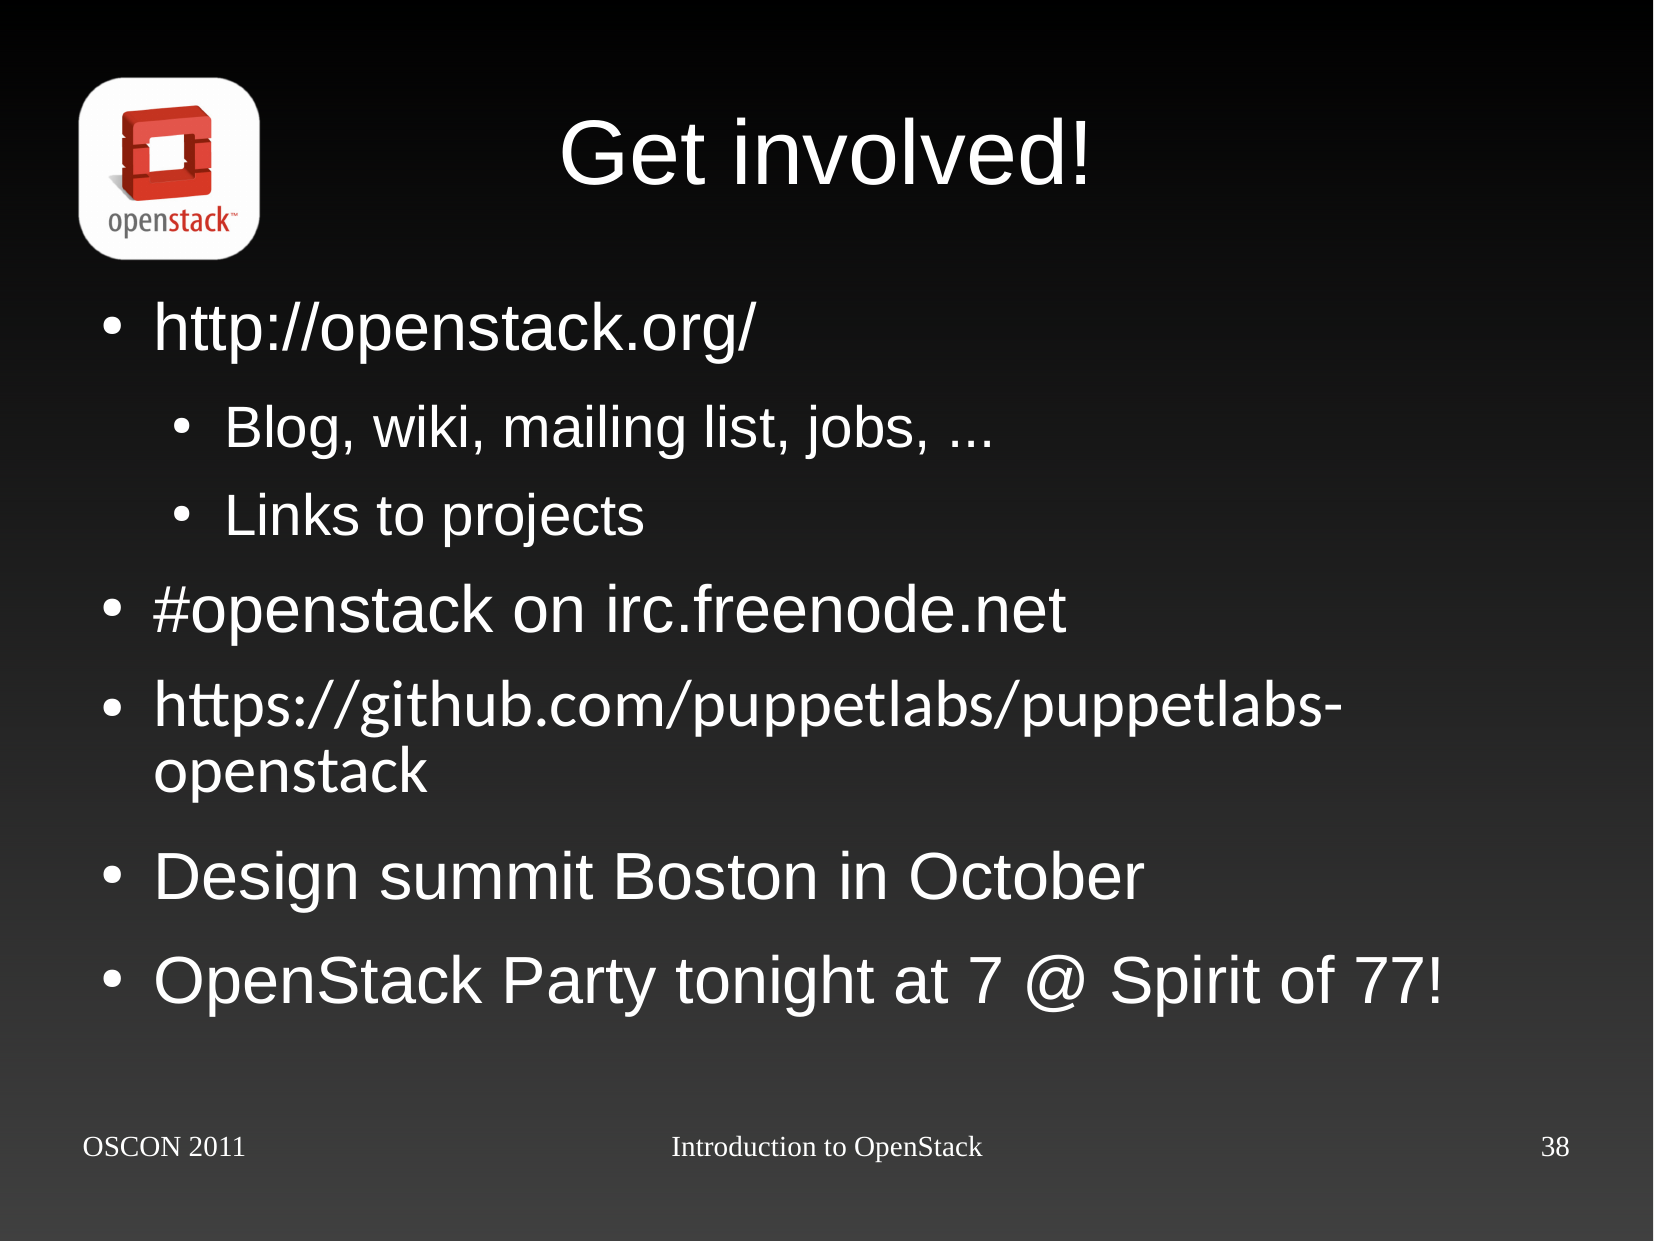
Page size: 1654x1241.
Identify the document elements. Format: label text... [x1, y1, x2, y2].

title Get involved! [82, 49, 1571, 257]
list http://openstack.org/ Blog, wiki, mailing list, jobs, ... Links to projects #openstack on irc.freenode.net https://github.com/puppetlabs/puppetlabs-openstack Design summit Boston in October OpenStack Party tonight at 7 @ Spirit of 77! [82, 290, 1571, 1109]
picture [0, 0, 1654, 1241]
